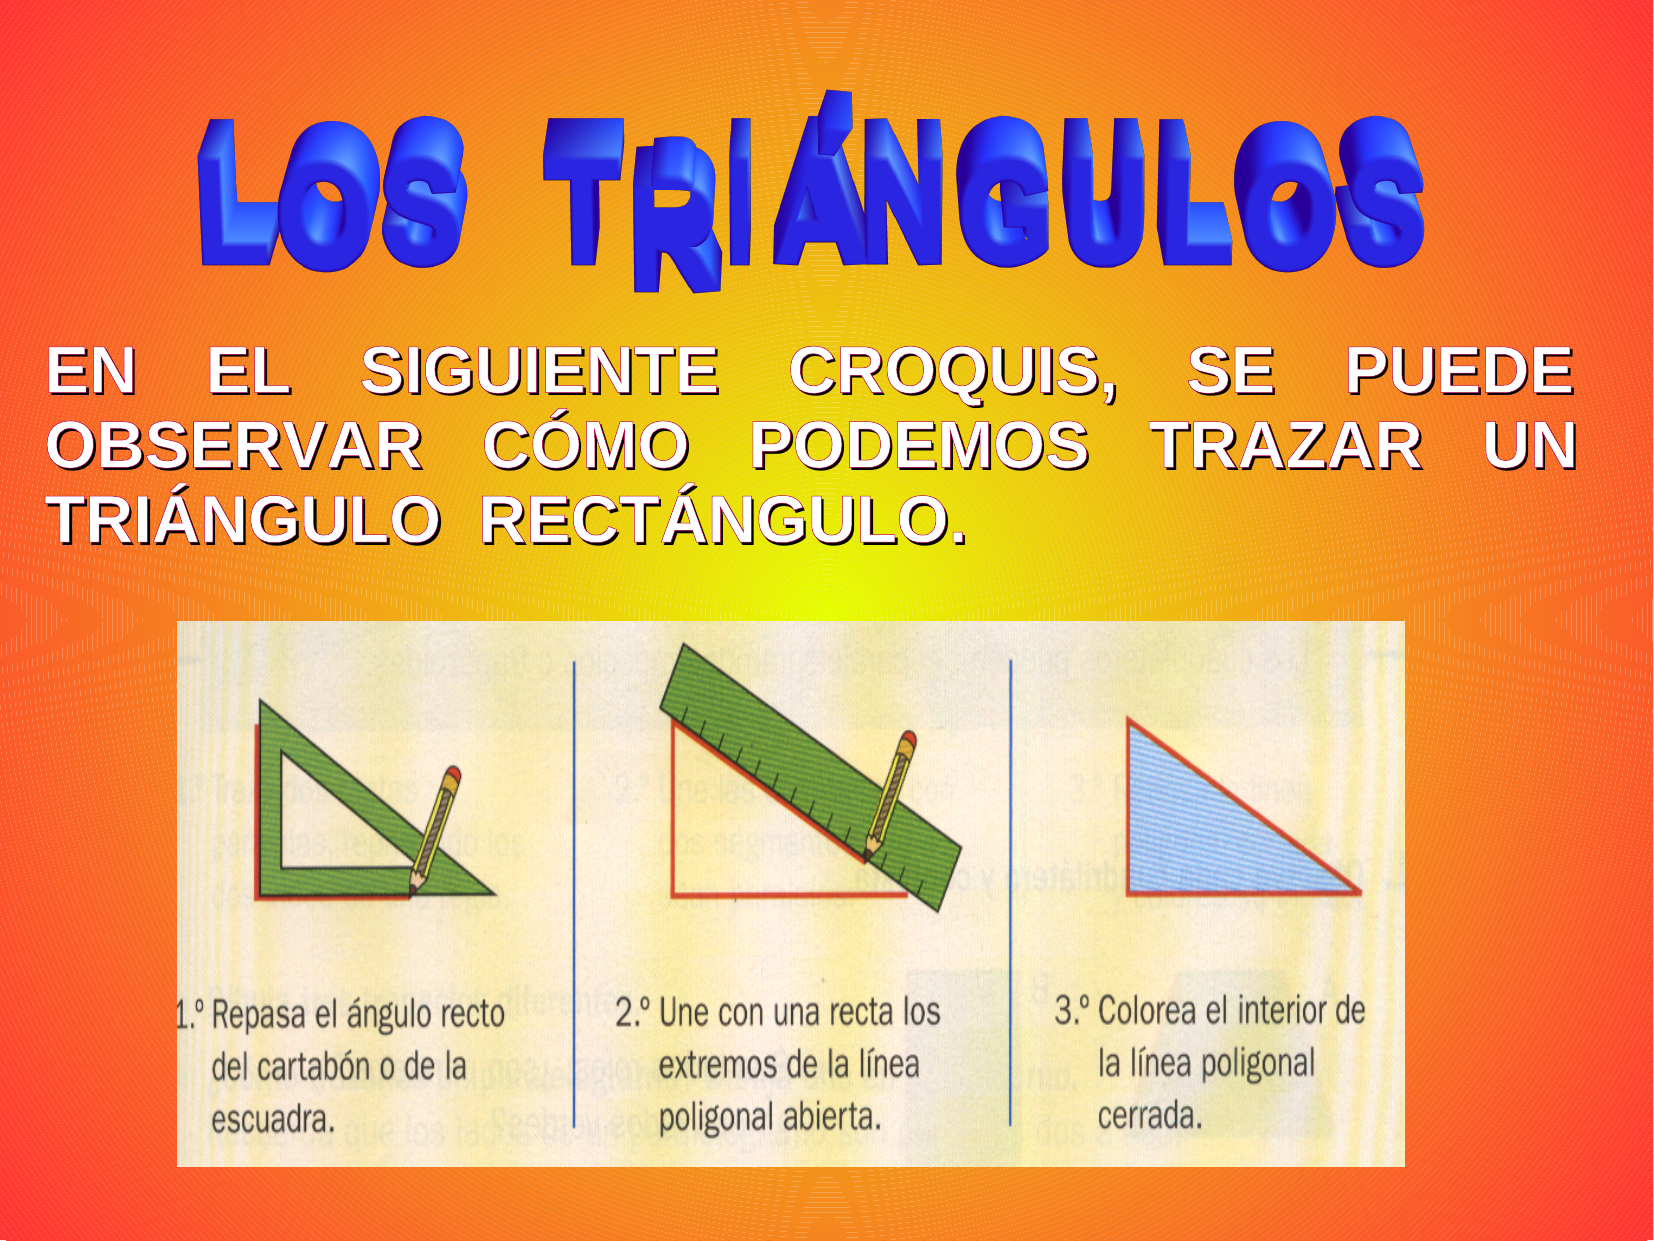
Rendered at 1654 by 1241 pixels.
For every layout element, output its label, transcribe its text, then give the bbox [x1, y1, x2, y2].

text_box EN EL SIGUIENTE CROQUIS, SE PUEDE OBSERVAR CÓMO PODEMOS TRAZAR UN TRIÁNGULO RECTÁNGULO. [29, 324, 1625, 564]
picture [177, 621, 1405, 1167]
